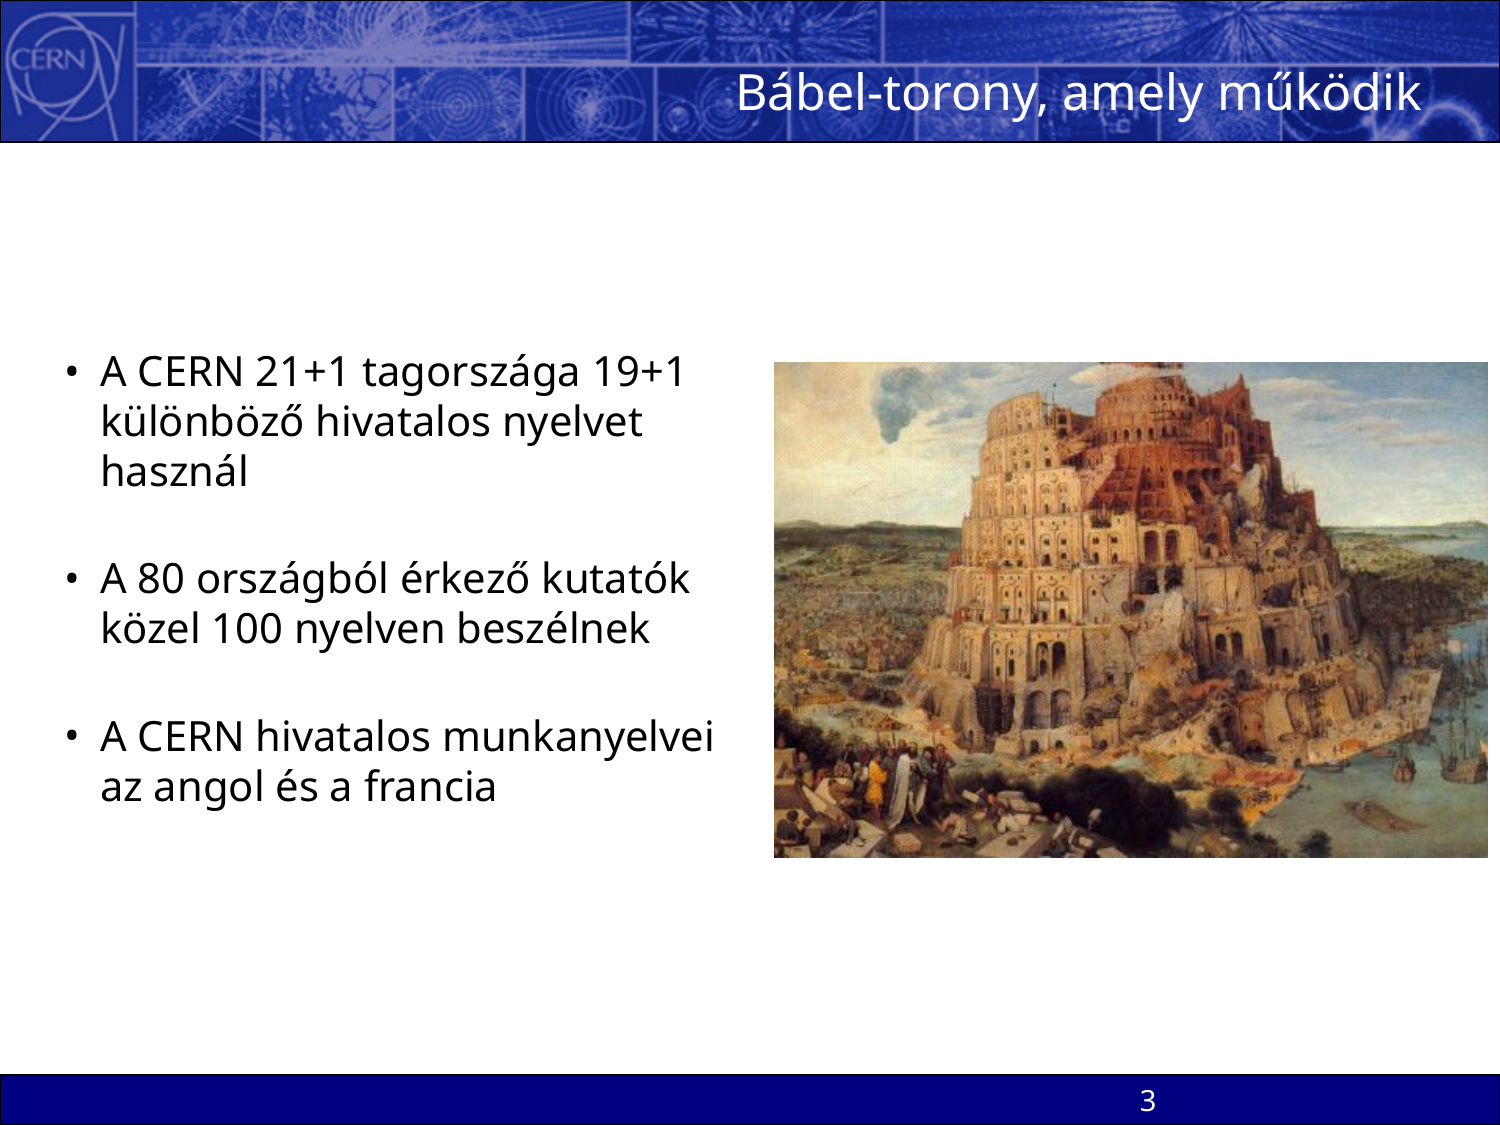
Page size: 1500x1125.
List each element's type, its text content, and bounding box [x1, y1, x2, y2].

text_box Bábel-torony, amely működik [450, 45, 1438, 136]
text_box A CERN 21+1 tagországa 19+1 különböző hivatalos nyelvet használ A 80 országból érkező kutatók közel 100 nyelven beszélnek A CERN hivatalos munkanyelvei az angol és a francia [49, 187, 731, 1038]
picture [774, 362, 1488, 858]
text_box <number> [1125, 1074, 1437, 1125]
